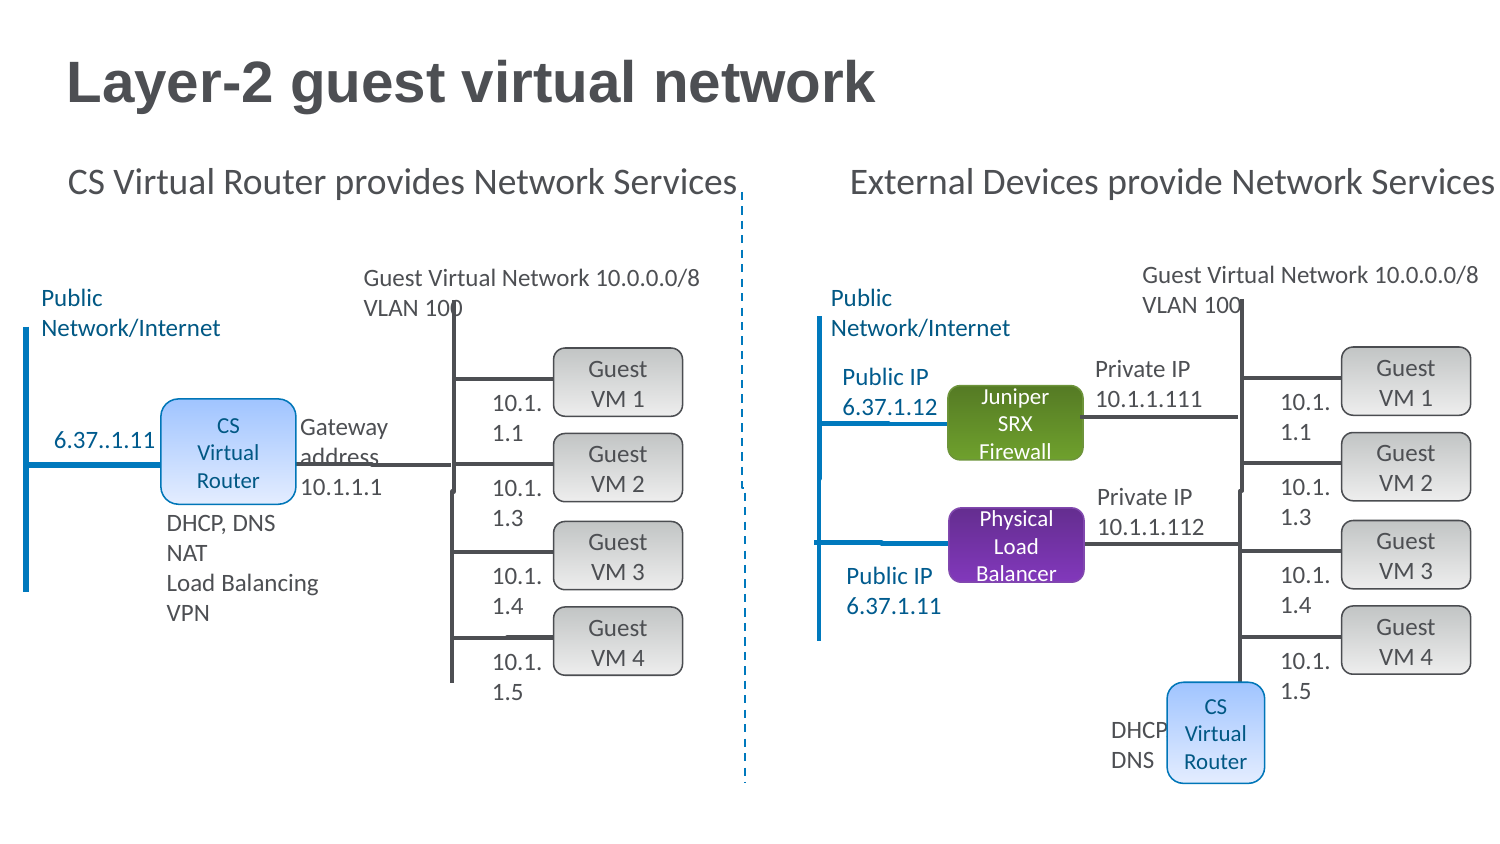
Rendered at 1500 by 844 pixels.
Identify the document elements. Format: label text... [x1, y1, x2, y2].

text_box Guest VM 3 [1341, 520, 1471, 589]
text_box 10.1.1.1 [477, 379, 566, 421]
text_box Public IP 6.37.1.12 [831, 355, 964, 420]
text_box DHCP, DNS [1099, 708, 1167, 750]
text_box 10.1.1.5 [477, 637, 566, 680]
text_box 10.1.1.3 [1265, 463, 1354, 506]
text_box 10.1.1.4 [477, 552, 566, 595]
text_box Guest Virtual Network 10.0.0.0/8 VLAN 100 [1131, 253, 1500, 299]
text_box 10.1.1.4 [1265, 551, 1354, 594]
text_box External Devices provide Network Services [838, 151, 1500, 208]
text_box CS Virtual Router [160, 398, 296, 505]
text_box Guest VM 4 [1341, 605, 1471, 675]
text_box Physical Load Balancer [948, 507, 1085, 583]
text_box 10.1.1.3 [477, 464, 566, 507]
text_box Public IP 6.37.1.11 [835, 554, 968, 619]
text_box Public Network/Internet [819, 275, 1050, 321]
text_box Guest VM 2 [1341, 432, 1471, 501]
text_box 10.1.1.1 [1265, 378, 1354, 420]
text_box Gateway address 10.1.1.1 [292, 404, 466, 489]
text_box Guest VM 1 [553, 348, 683, 417]
text_box CS Virtual Router [1167, 682, 1265, 784]
text_box DHCP, DNS NAT Load Balancing VPN [155, 501, 332, 614]
text_box Guest Virtual Network 10.0.0.0/8 VLAN 100 [352, 255, 721, 301]
text_box Guest VM 2 [553, 433, 683, 502]
text_box Public Network/Internet [30, 275, 244, 359]
text_box Juniper SRX Firewall [947, 385, 1084, 460]
text_box Private IP 10.1.1.111 [1083, 346, 1261, 431]
text_box Guest VM 3 [553, 521, 683, 590]
text_box Guest VM 4 [553, 606, 683, 676]
text_box Private IP 10.1.1.112 [1085, 475, 1263, 560]
text_box 10.1.1.5 [1265, 636, 1354, 679]
title Layer-2 guest virtual network [51, 36, 1258, 122]
text_box Guest VM 1 [1341, 347, 1471, 416]
text_box 6.37..1.11 [42, 417, 160, 483]
text_box CS Virtual Router provides Network Services [56, 151, 750, 208]
